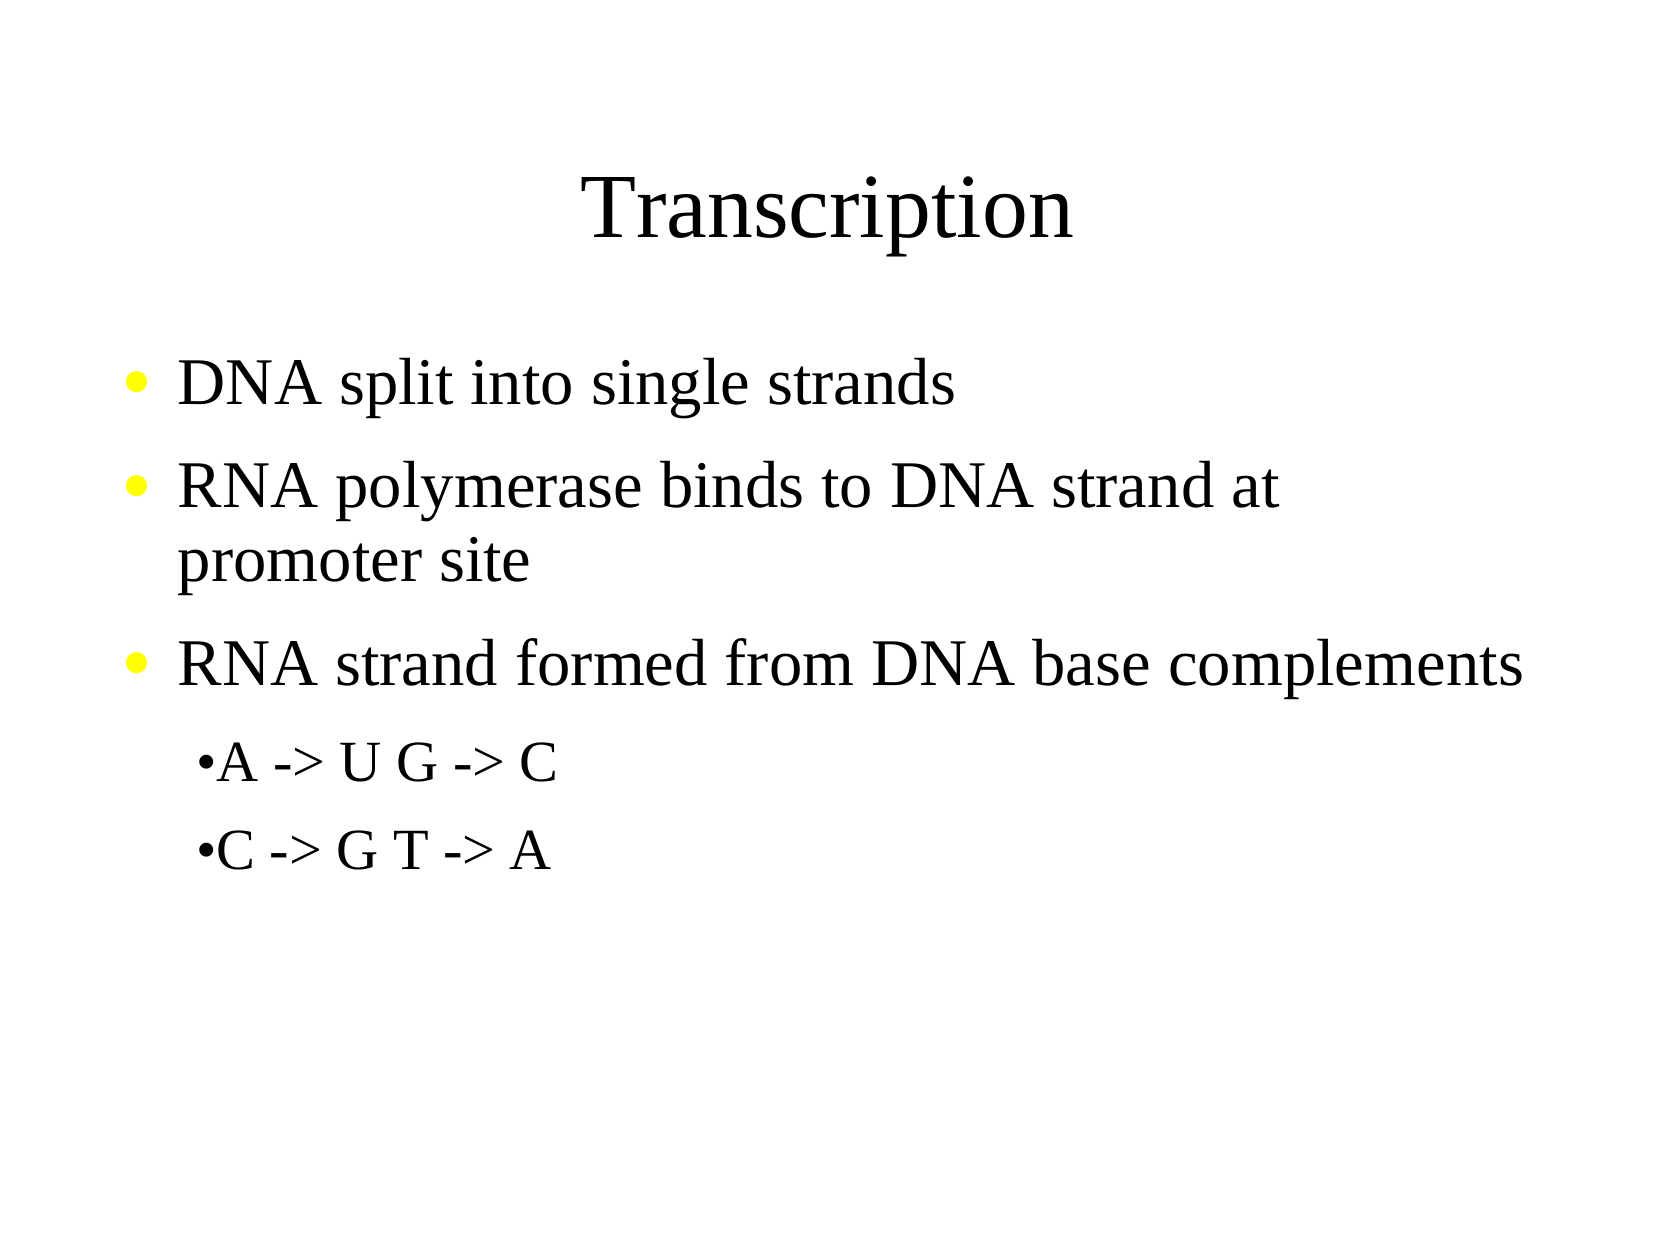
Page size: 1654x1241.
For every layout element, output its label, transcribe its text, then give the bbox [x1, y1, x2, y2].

list DNA split into single strands RNA polymerase binds to DNA strand at promoter site RNA strand formed from DNA base complements A -> U G -> C C -> G T -> A [121, 344, 1534, 1127]
title Transcription [121, 102, 1534, 311]
